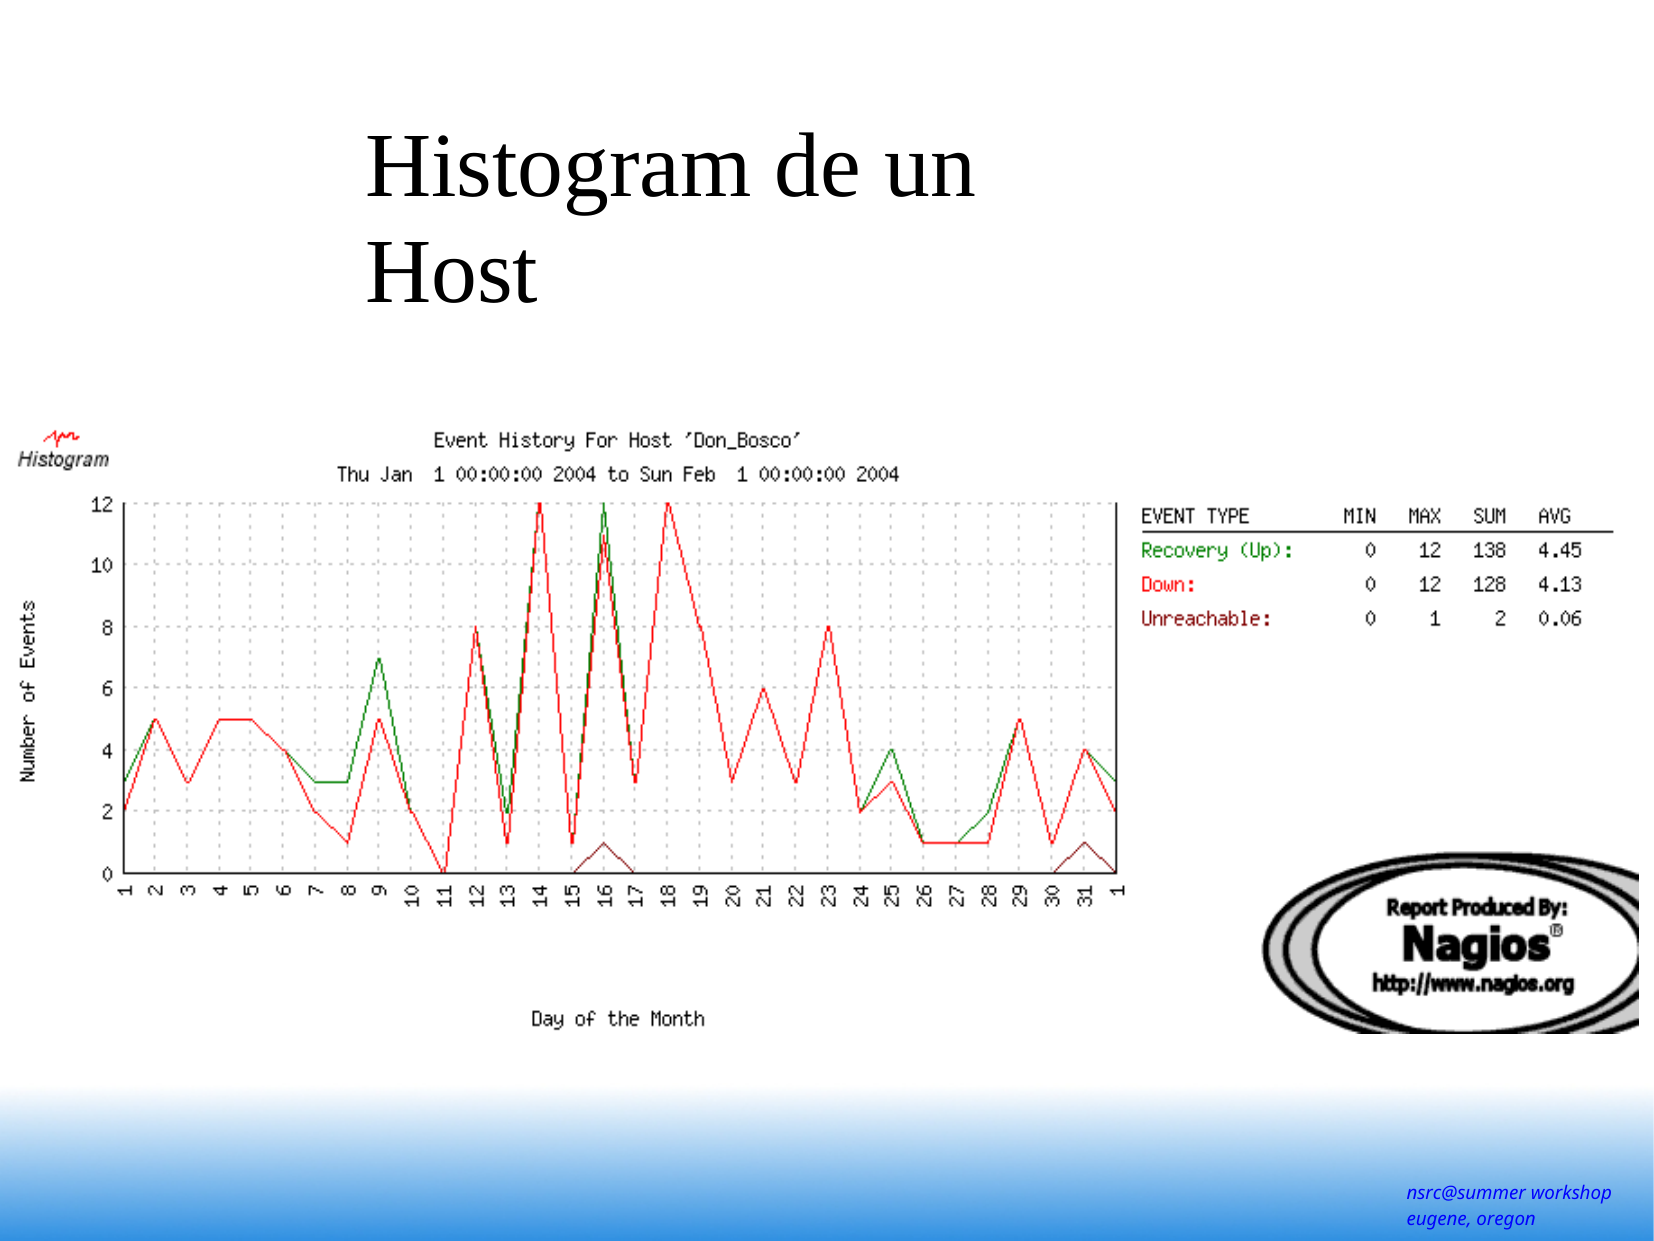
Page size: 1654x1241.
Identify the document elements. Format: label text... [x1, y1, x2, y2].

picture [15, 427, 1639, 1034]
picture [0, 1083, 1654, 1241]
text_box Histogram de un Host [365, 109, 1067, 220]
